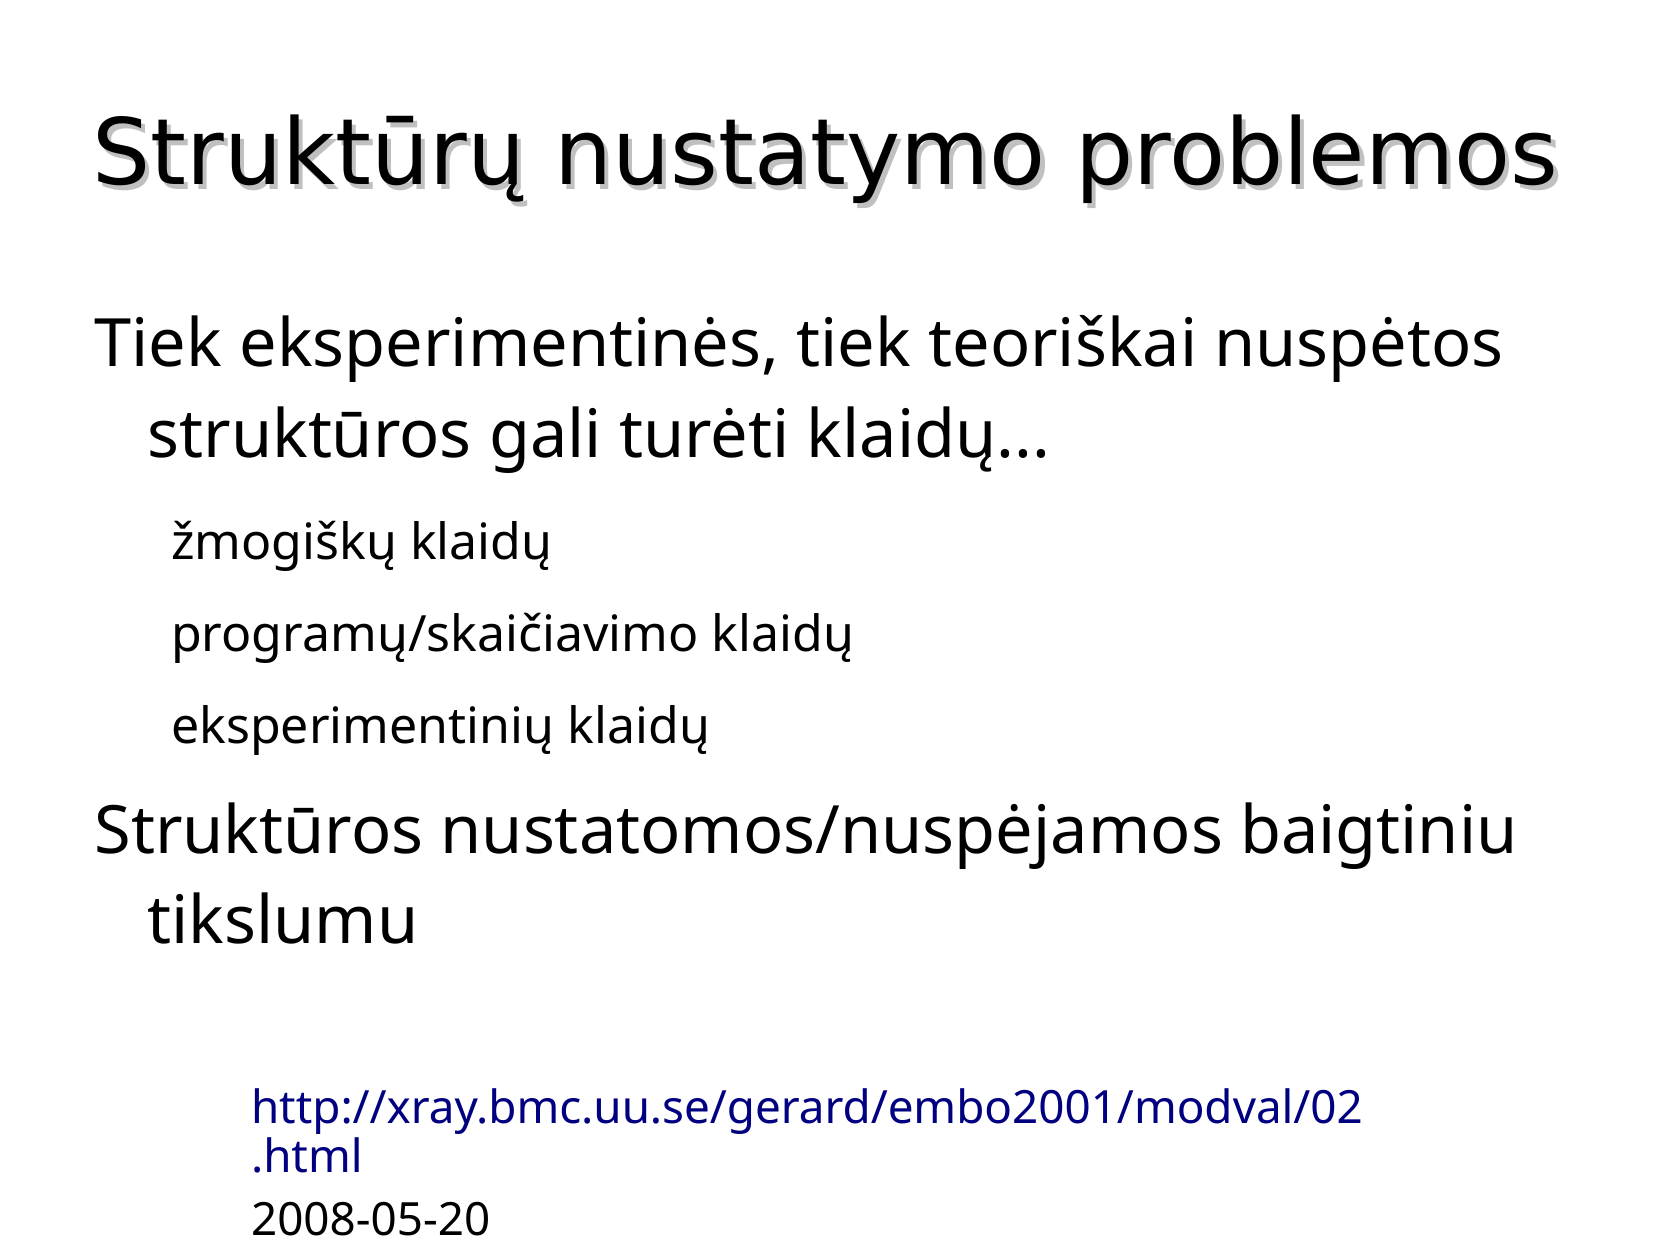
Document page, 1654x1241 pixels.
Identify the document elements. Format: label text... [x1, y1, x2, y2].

text_box http://xray.bmc.uu.se/gerard/embo2001/modval/02.html 2008-05-20 [236, 1067, 1388, 1194]
title Struktūrų nustatymo problemos [82, 49, 1571, 257]
list Tiek eksperimentinės, tiek teoriškai nuspėtos struktūros gali turėti klaidų... žmogiškų klaidų programų/skaičiavimo klaidų eksperimentinių klaidų Struktūros nustatomos/nuspėjamos baigtiniu tikslumu [76, 295, 1565, 1034]
